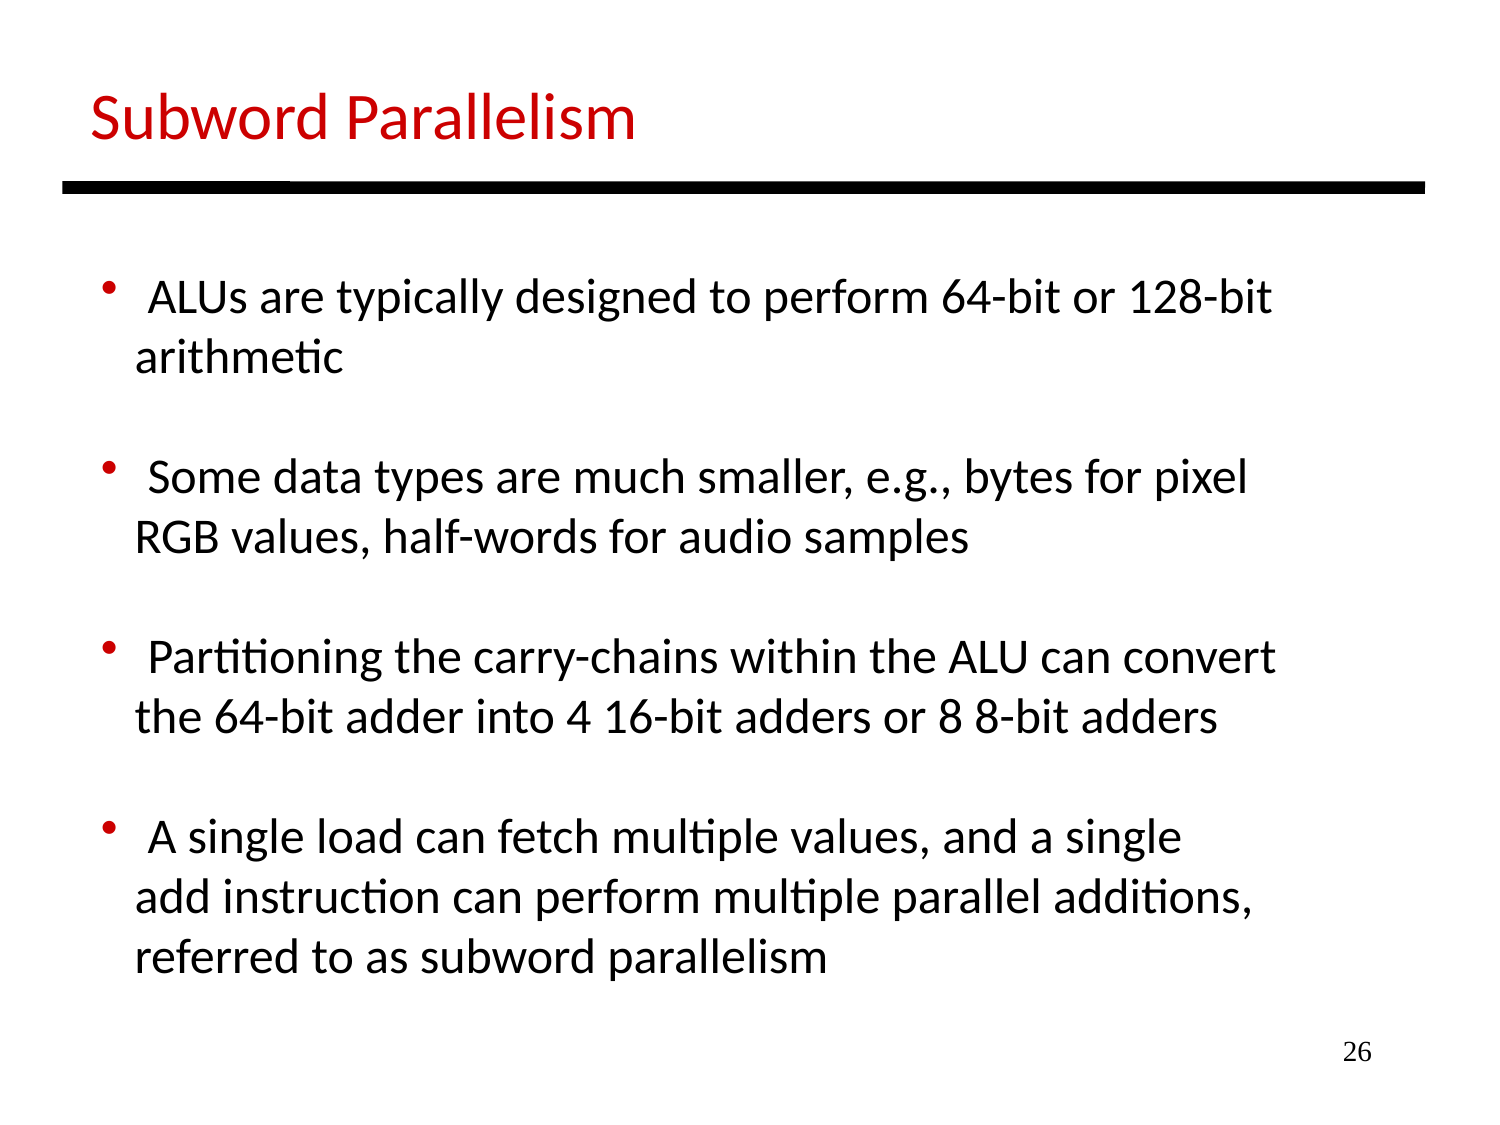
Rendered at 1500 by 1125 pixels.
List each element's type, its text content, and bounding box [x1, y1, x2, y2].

text_box Subword Parallelism [75, 65, 653, 160]
text_box ALUs are typically designed to perform 64-bit or 128-bit arithmetic Some data types are much smaller, e.g., bytes for pixel RGB values, half-words for audio samples Partitioning the carry-chains within the ALU can convert the 64-bit adder into 4 16-bit adders or 8 8-bit adders A single load can fetch multiple values, and a single add instruction can perform multiple parallel additions, referred to as subword parallelism [86, 256, 1293, 1052]
slide_number <number> [1074, 1025, 1388, 1100]
